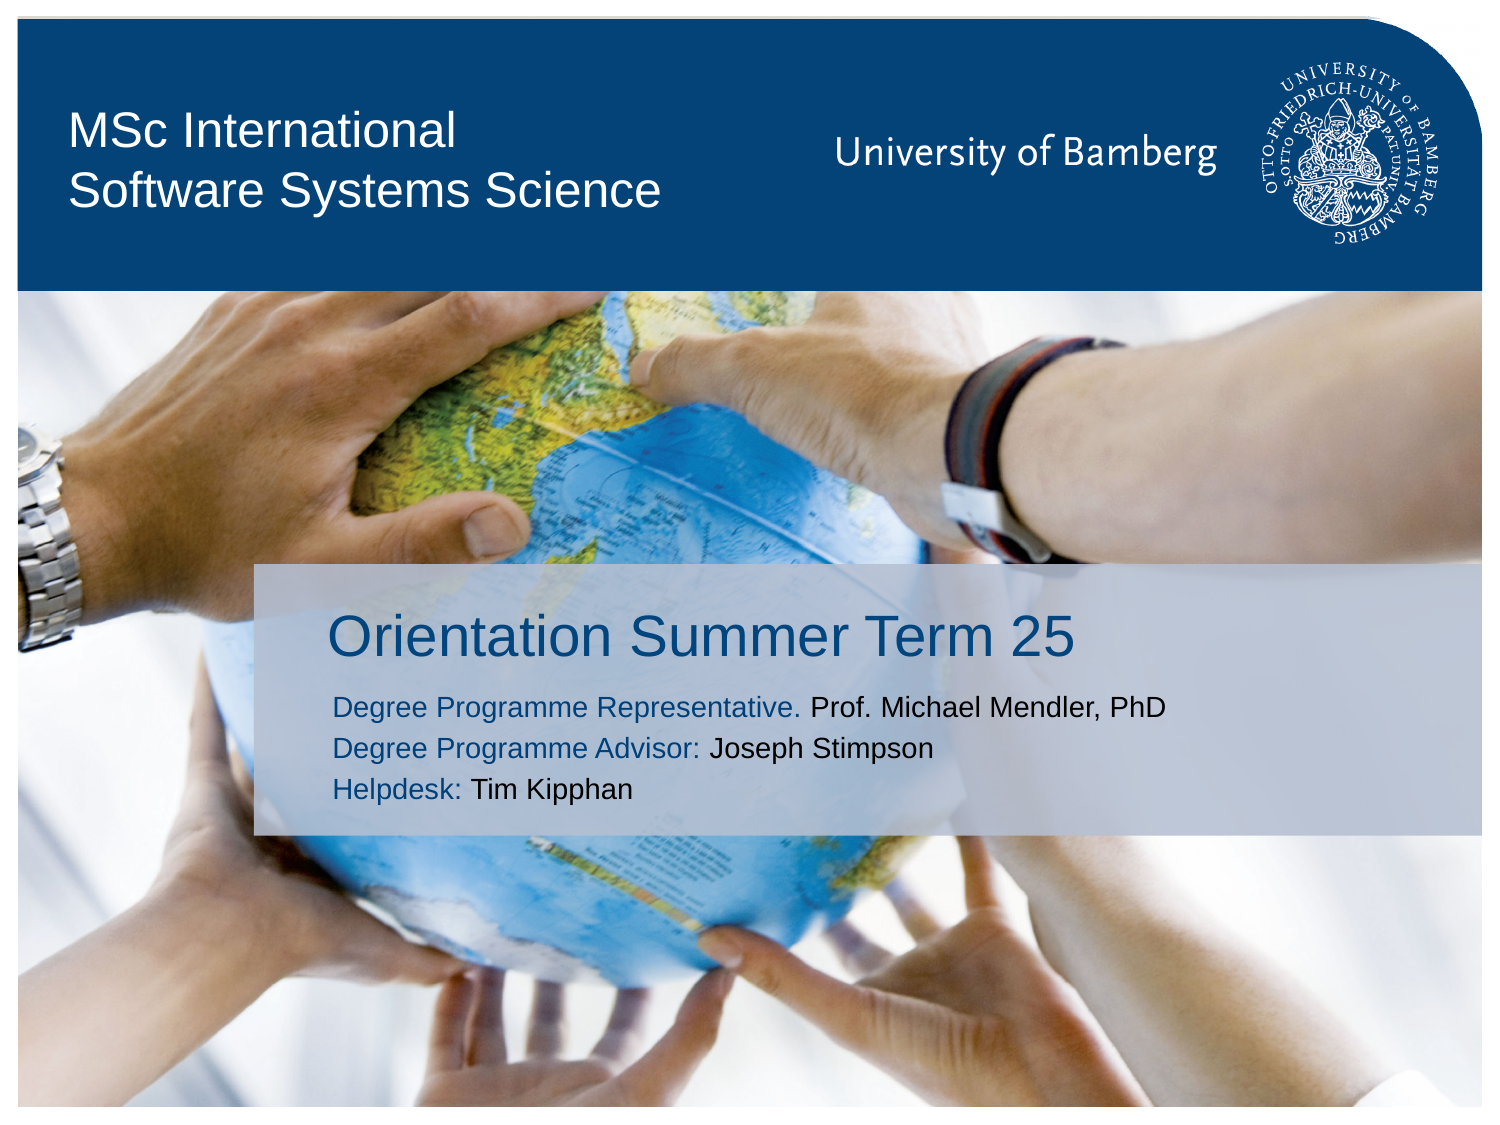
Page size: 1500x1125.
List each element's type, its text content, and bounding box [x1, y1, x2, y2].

text_box [253, 564, 1482, 836]
text_box MSc International Software Systems Science [53, 90, 804, 226]
subtitle Degree Programme Representative. Prof. Michael Mendler, PhD Degree Programme Advisor: Joseph Stimpson Helpdesk: Tim Kipphan [317, 692, 1286, 802]
picture [0, 0, 1500, 1125]
title Orientation Summer Term 25 [312, 538, 1418, 727]
